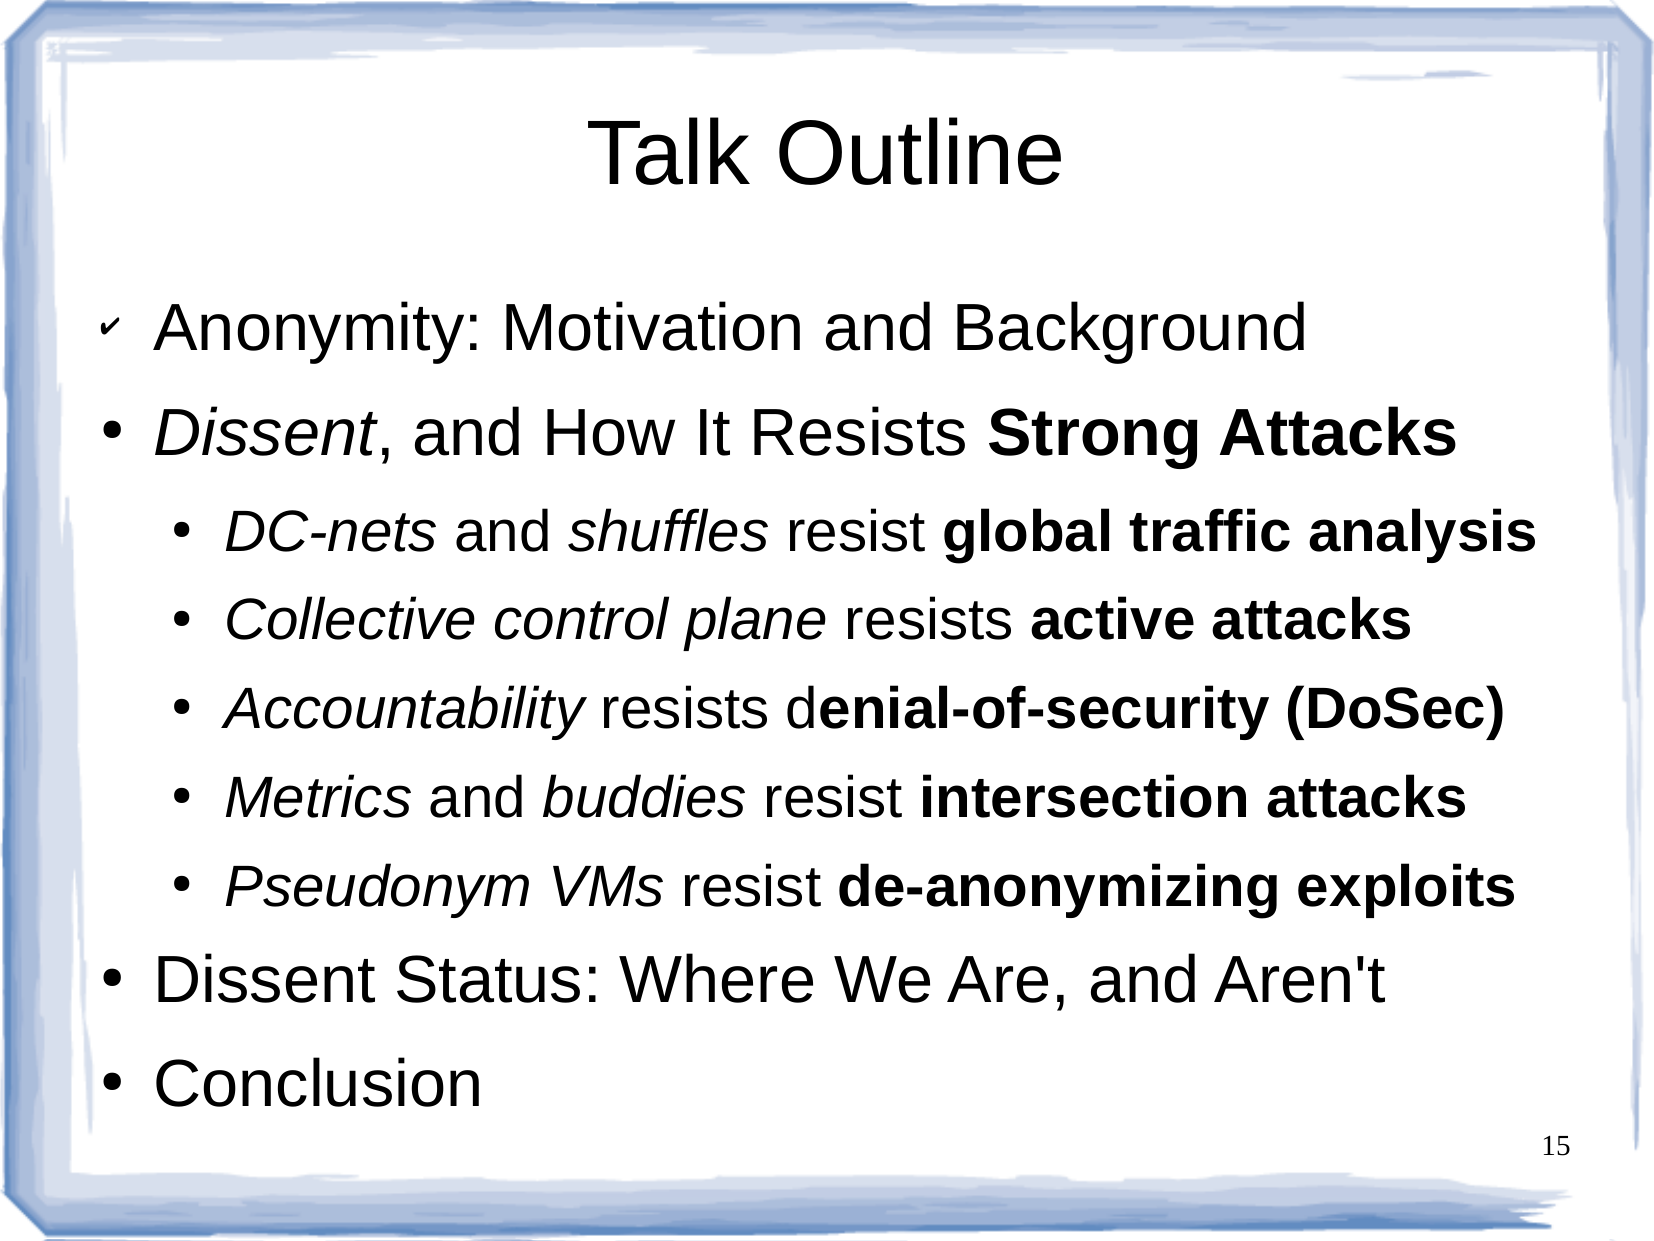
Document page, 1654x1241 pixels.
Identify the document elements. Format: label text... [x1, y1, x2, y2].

title Talk Outline [82, 49, 1571, 257]
list Anonymity: Motivation and Background Dissent, and How It Resists Strong Attacks DC-nets and shuffles resist global traffic analysis Collective control plane resists active attacks Accountability resists denial-of-security (DoSec) Metrics and buddies resist intersection attacks Pseudonym VMs resist de-anonymizing exploits Dissent Status: Where We Are, and Aren't Conclusion [82, 290, 1571, 1120]
picture [0, 0, 1654, 1241]
